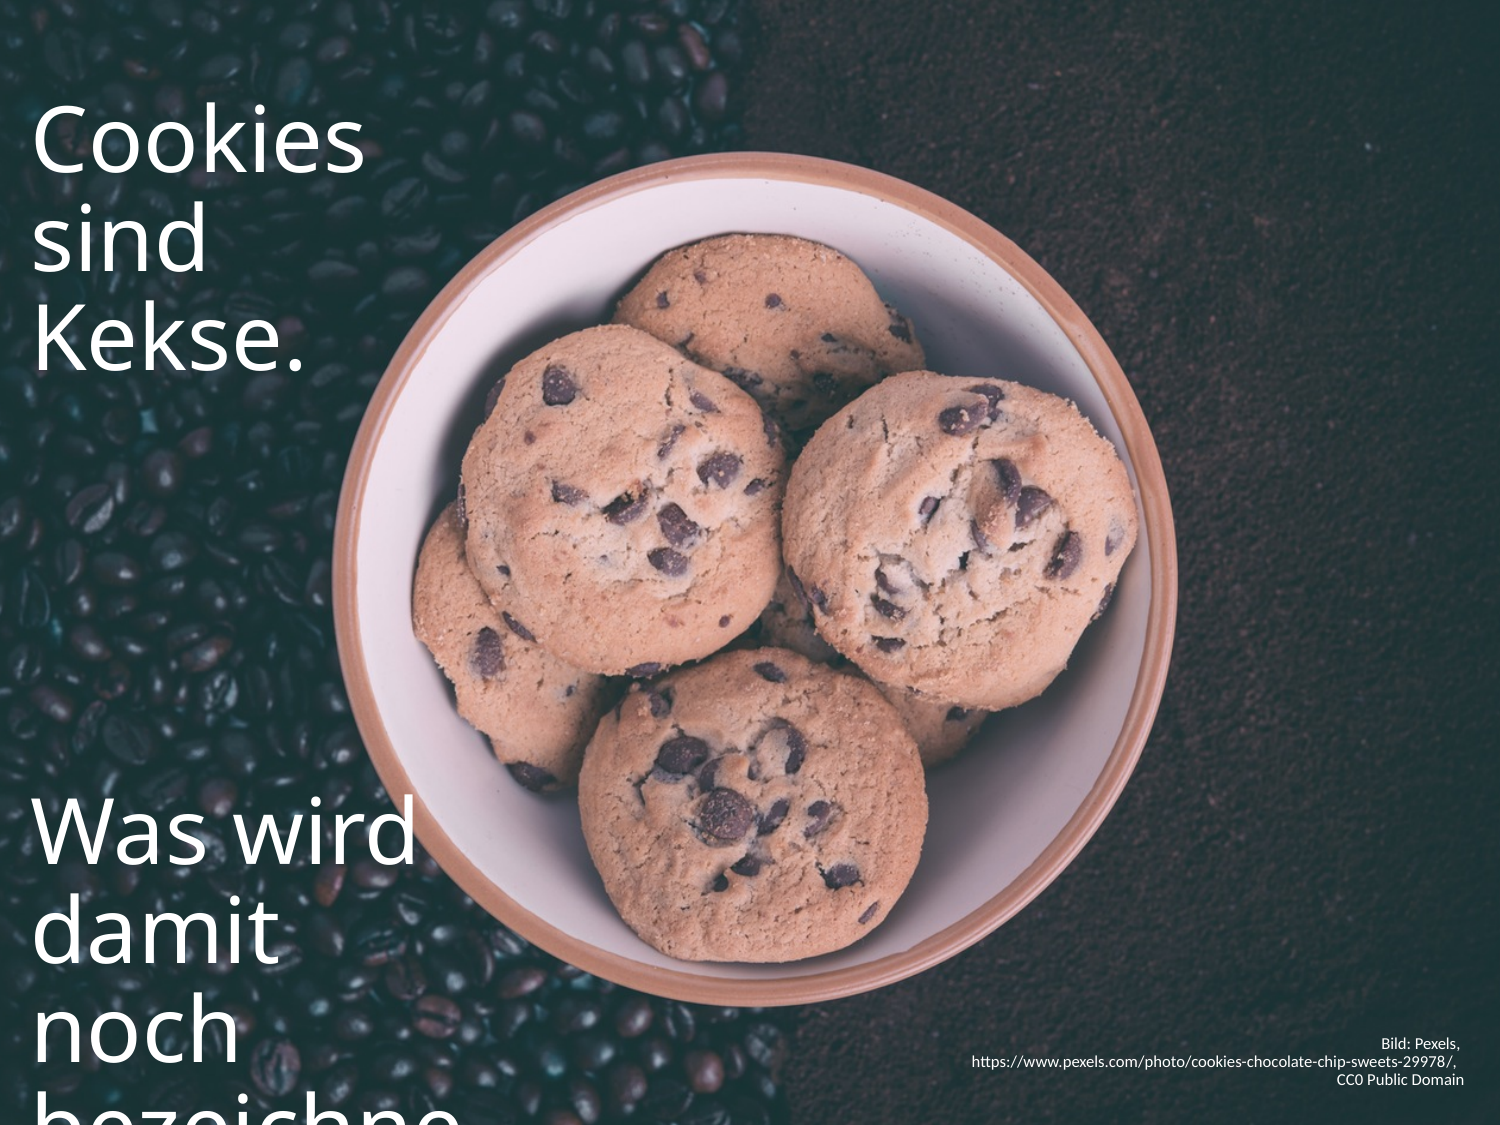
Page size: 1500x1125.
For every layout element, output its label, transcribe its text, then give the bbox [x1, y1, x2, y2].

text_box Cookies sind Kekse. Was wird damit noch bezeichnet? [15, 85, 498, 1125]
subtitle Bild: Pexels, https://www.pexels.com/photo/cookies-chocolate-chip-sweets-29978/, CC0 Public Domain [956, 1027, 1481, 1101]
picture [0, 0, 1500, 1125]
